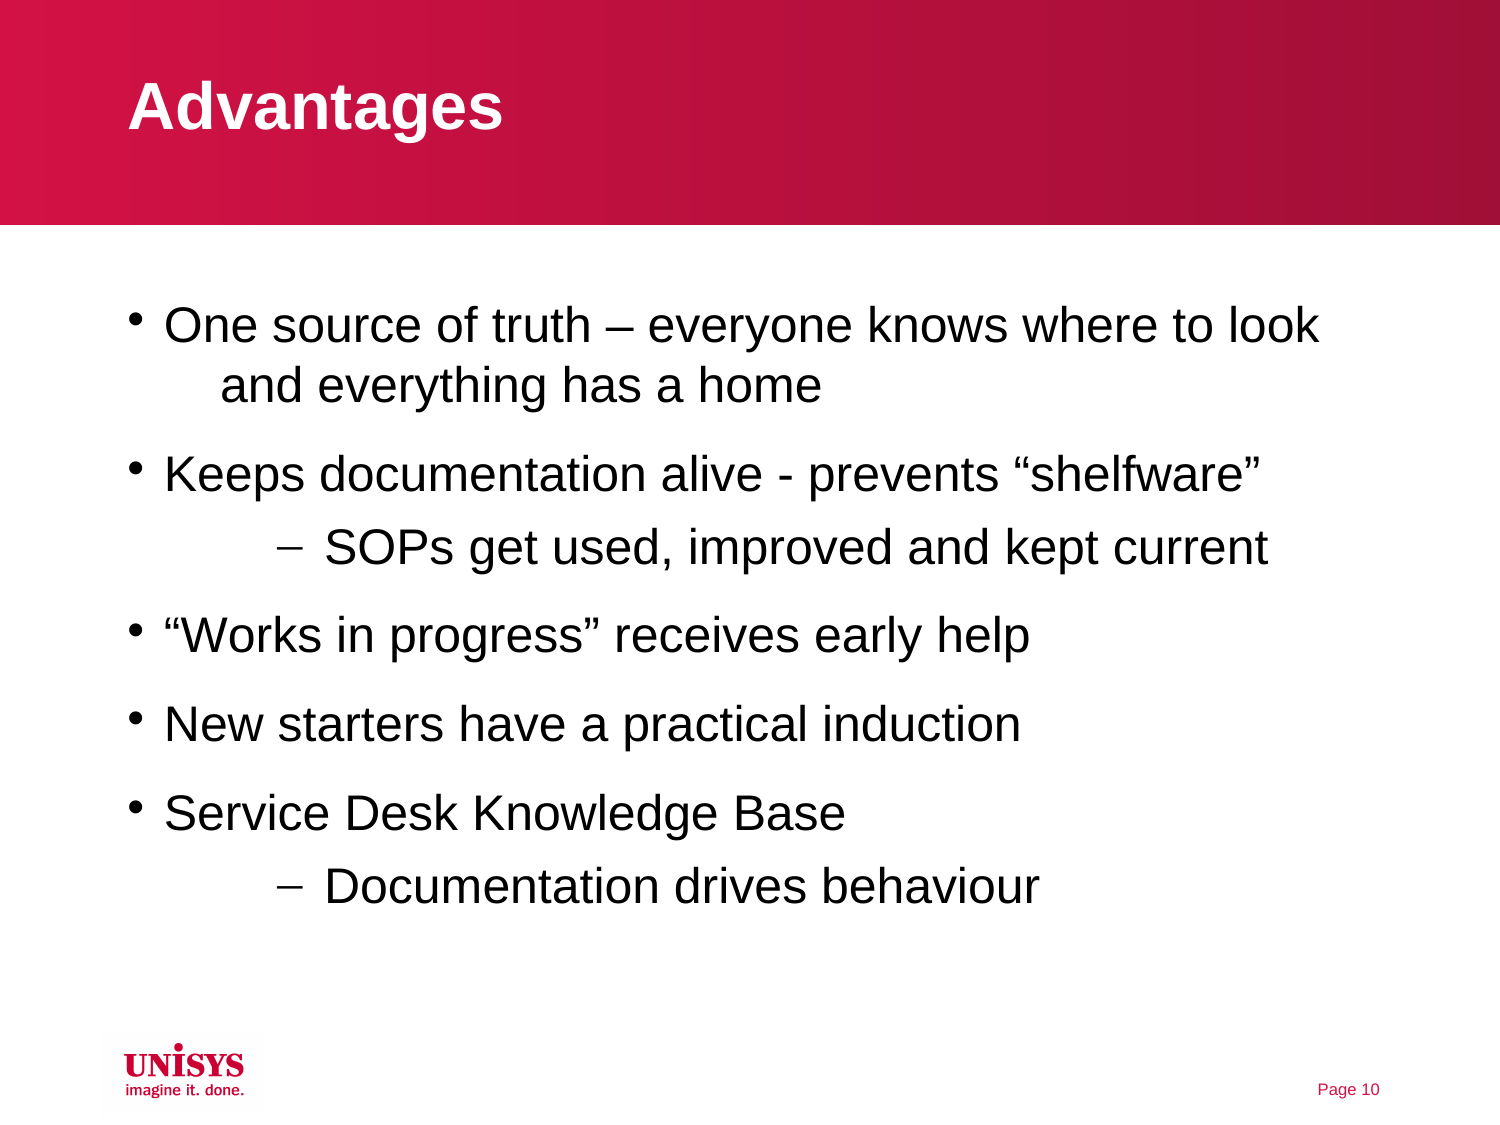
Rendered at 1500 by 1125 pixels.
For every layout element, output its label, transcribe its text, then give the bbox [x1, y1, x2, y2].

picture [101, 1031, 265, 1118]
title Advantages [112, 14, 1387, 203]
list One source of truth – everyone knows where to look and everything has a home Keeps documentation alive - prevents “shelfware” SOPs get used, improved and kept current “Works in progress” receives early help New starters have a practical induction Service Desk Knowledge Base Documentation drives behaviour [112, 284, 1388, 1005]
